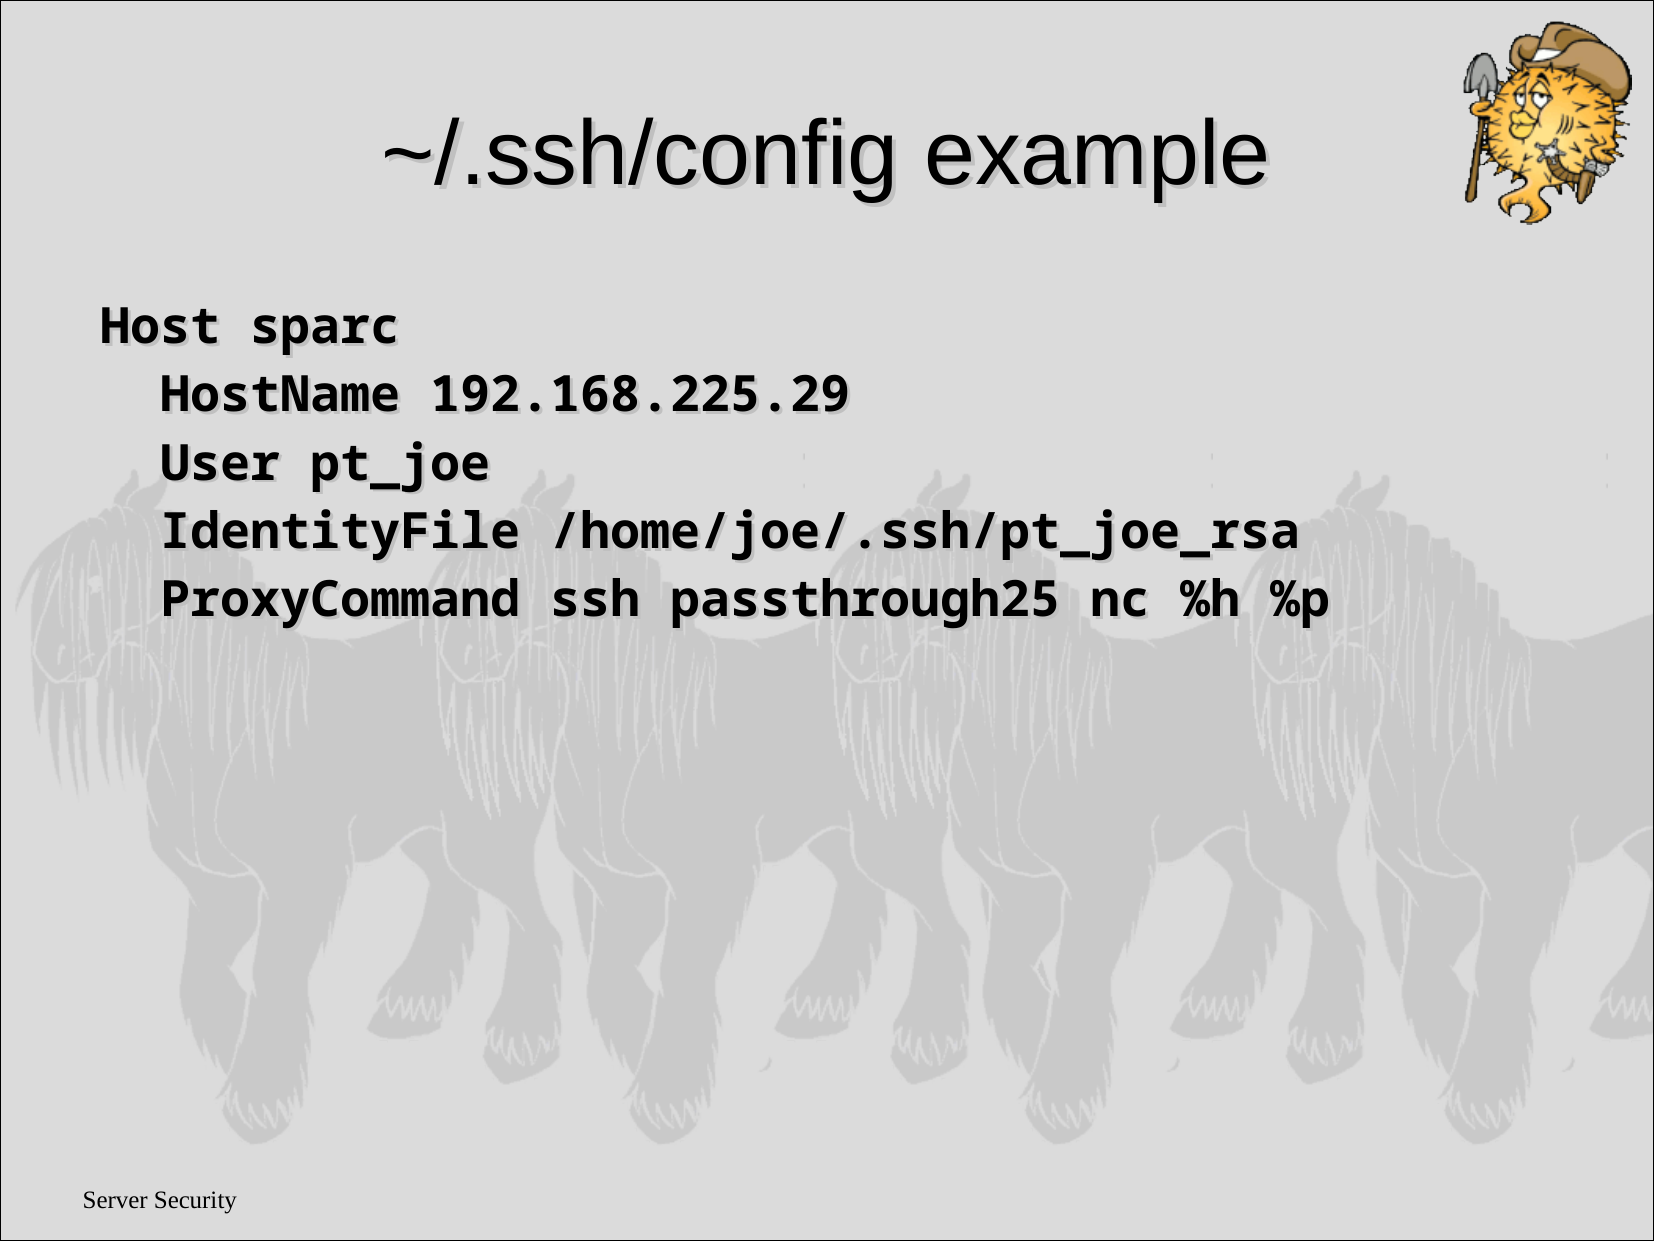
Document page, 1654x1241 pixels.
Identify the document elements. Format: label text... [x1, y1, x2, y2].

list Host sparc HostName 192.168.225.29 User pt_joe IdentityFile /home/joe/.ssh/pt_joe_rsa ProxyCommand ssh passthrough25 nc %h %p [82, 290, 1571, 1094]
title ~/.ssh/config example [82, 56, 1571, 250]
picture [1462, 20, 1632, 225]
